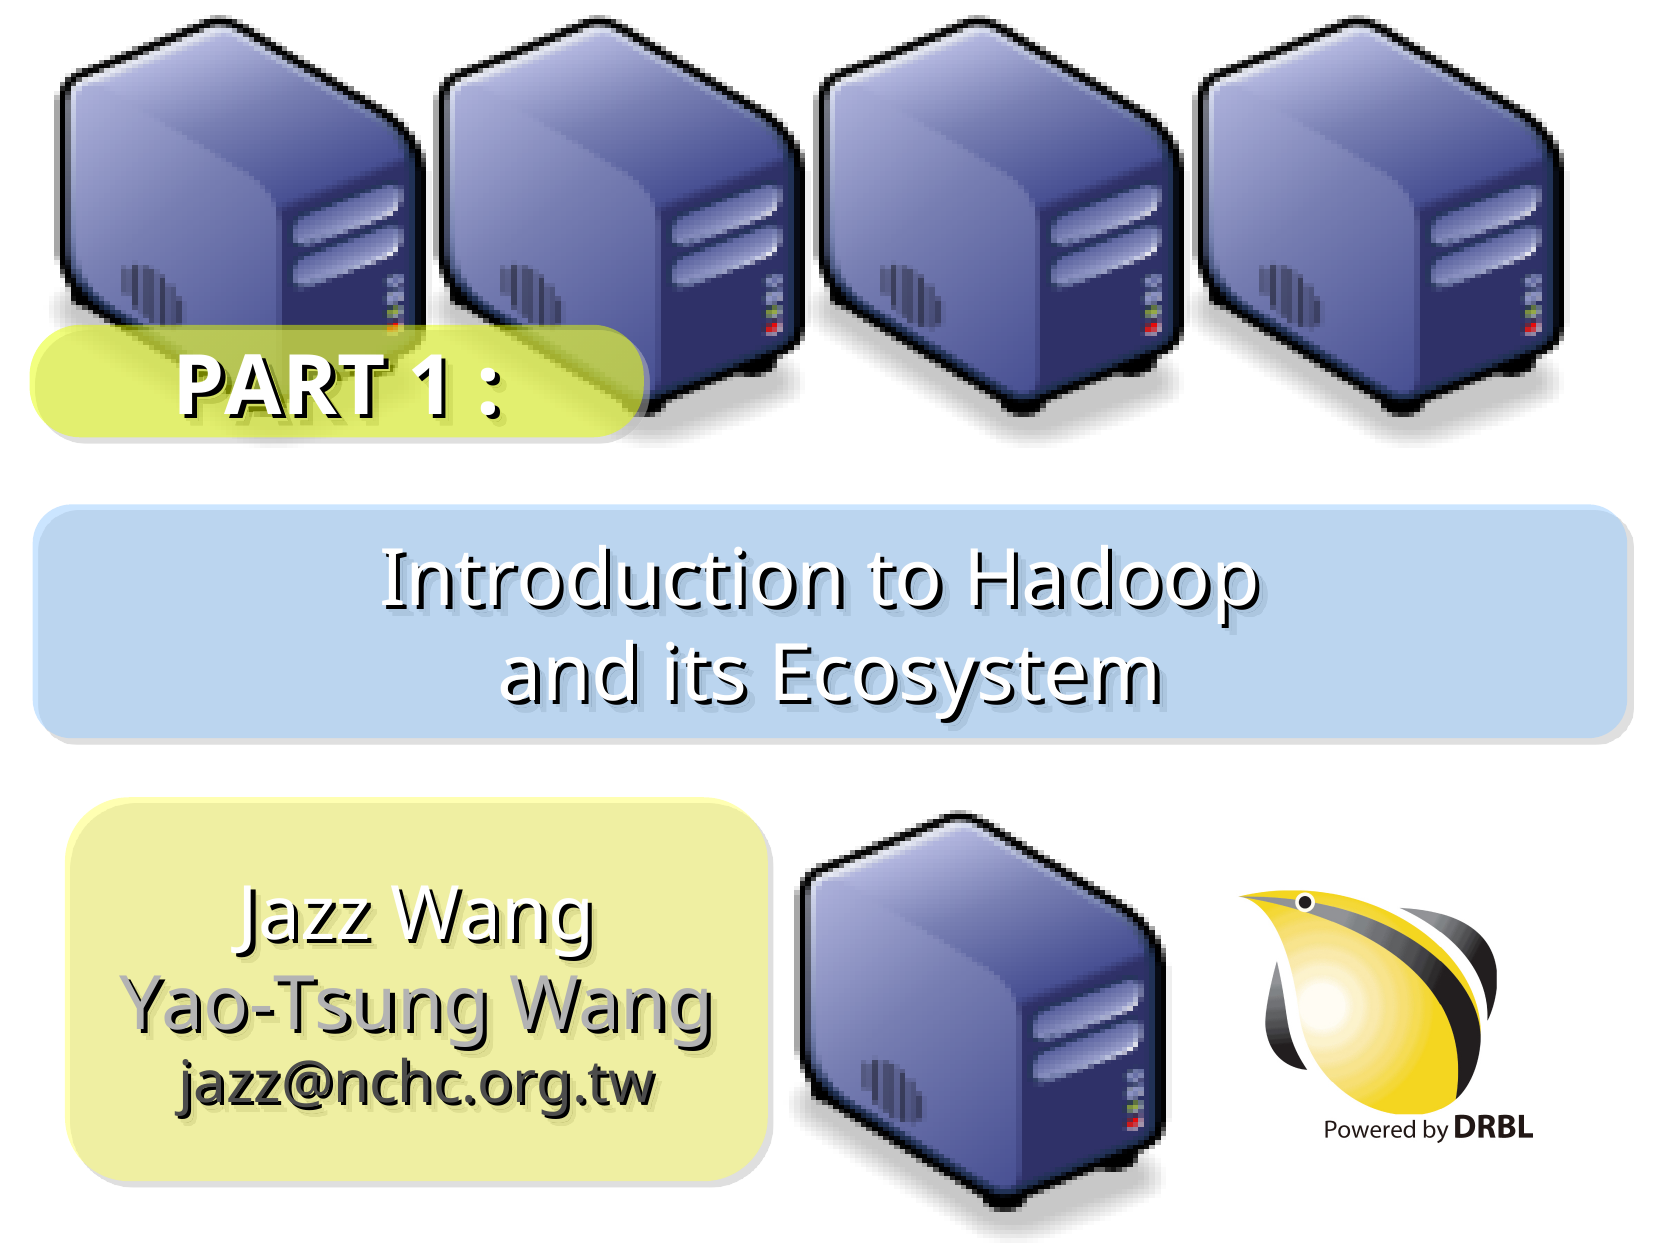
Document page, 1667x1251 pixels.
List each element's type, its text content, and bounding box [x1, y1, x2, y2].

picture [1224, 874, 1548, 1152]
text_box Jazz Wang Yao-Tsung Wang jazz@nchc.org.tw [64, 797, 768, 1182]
picture [767, 797, 1211, 1251]
text_box PART 1 : [29, 324, 644, 438]
picture [27, 2, 1609, 502]
text_box Introduction to Hadoop and its Ecosystem [32, 504, 1628, 739]
